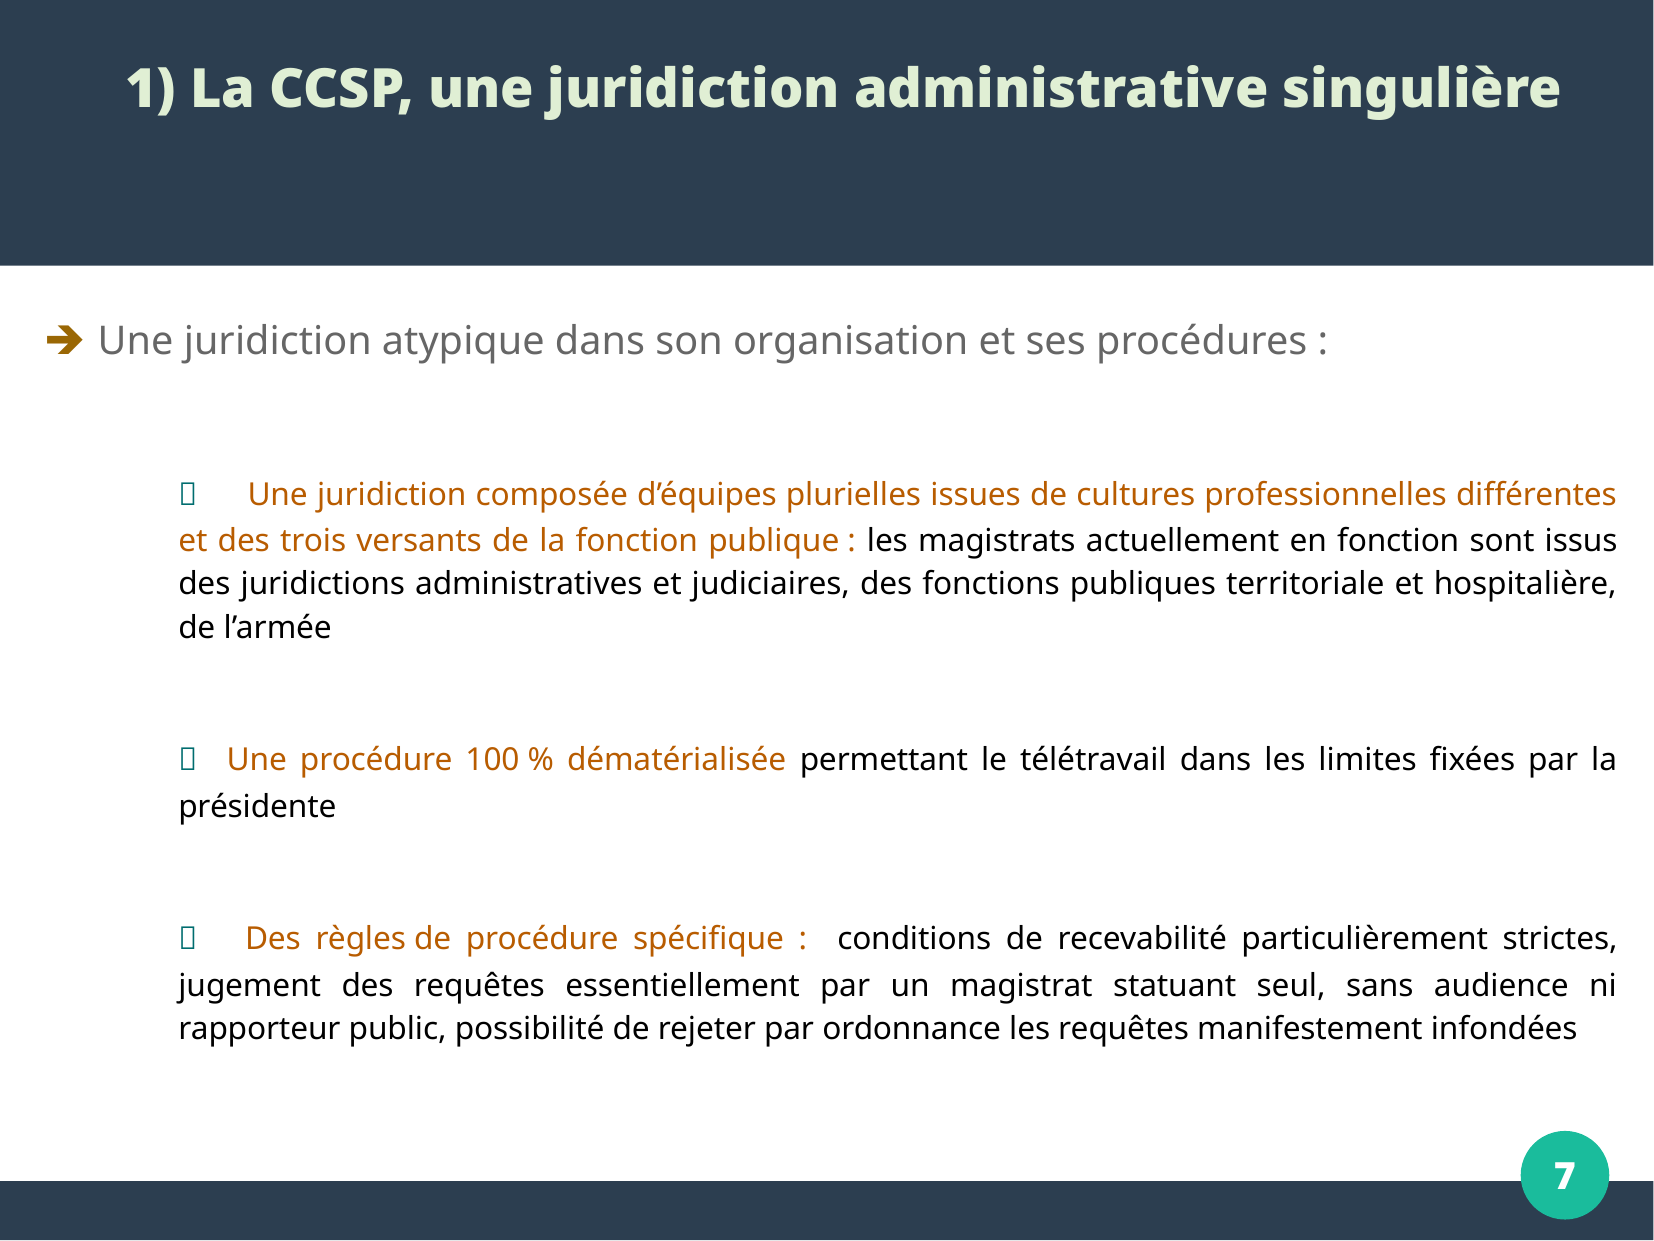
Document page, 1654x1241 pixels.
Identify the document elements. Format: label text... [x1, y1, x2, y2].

title 1) La CCSP, une juridiction administrative singulière [59, 49, 1630, 187]
list  Une juridiction atypique dans son organisation et ses procédures :  Une juridiction composée d’équipes plurielles issues de cultures professionnelles différentes et des trois versants de la fonction publique : les magistrats actuellement en fonction sont issus des juridictions administratives et judiciaires, des fonctions publiques territoriale et hospitalière, de l’armée  Une procédure 100 % dématérialisée permettant le télétravail dans les limites fixées par la présidente  Des règles de procédure spécifique : conditions de recevabilité particulièrement strictes, jugement des requêtes essentiellement par un magistrat statuant seul, sans audience ni rapporteur public, possibilité de rejeter par ordonnance les requêtes manifestement infondées [0, 153, 1619, 1052]
